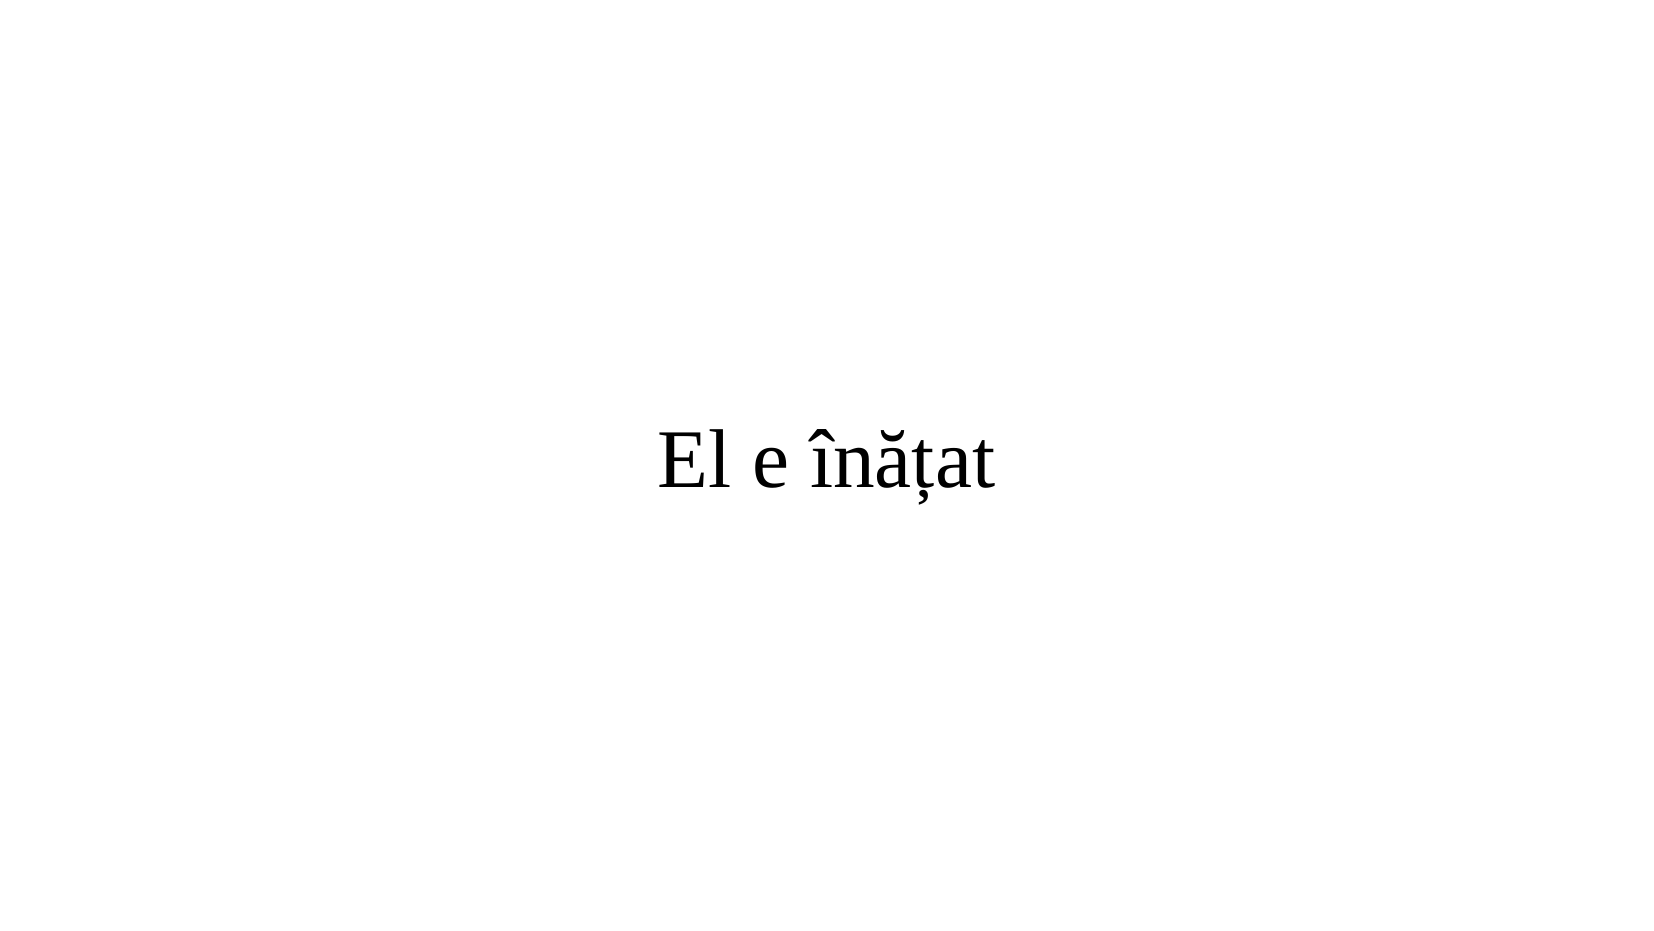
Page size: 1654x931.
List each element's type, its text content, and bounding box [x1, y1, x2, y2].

subtitle El e înățat [0, 396, 1654, 505]
